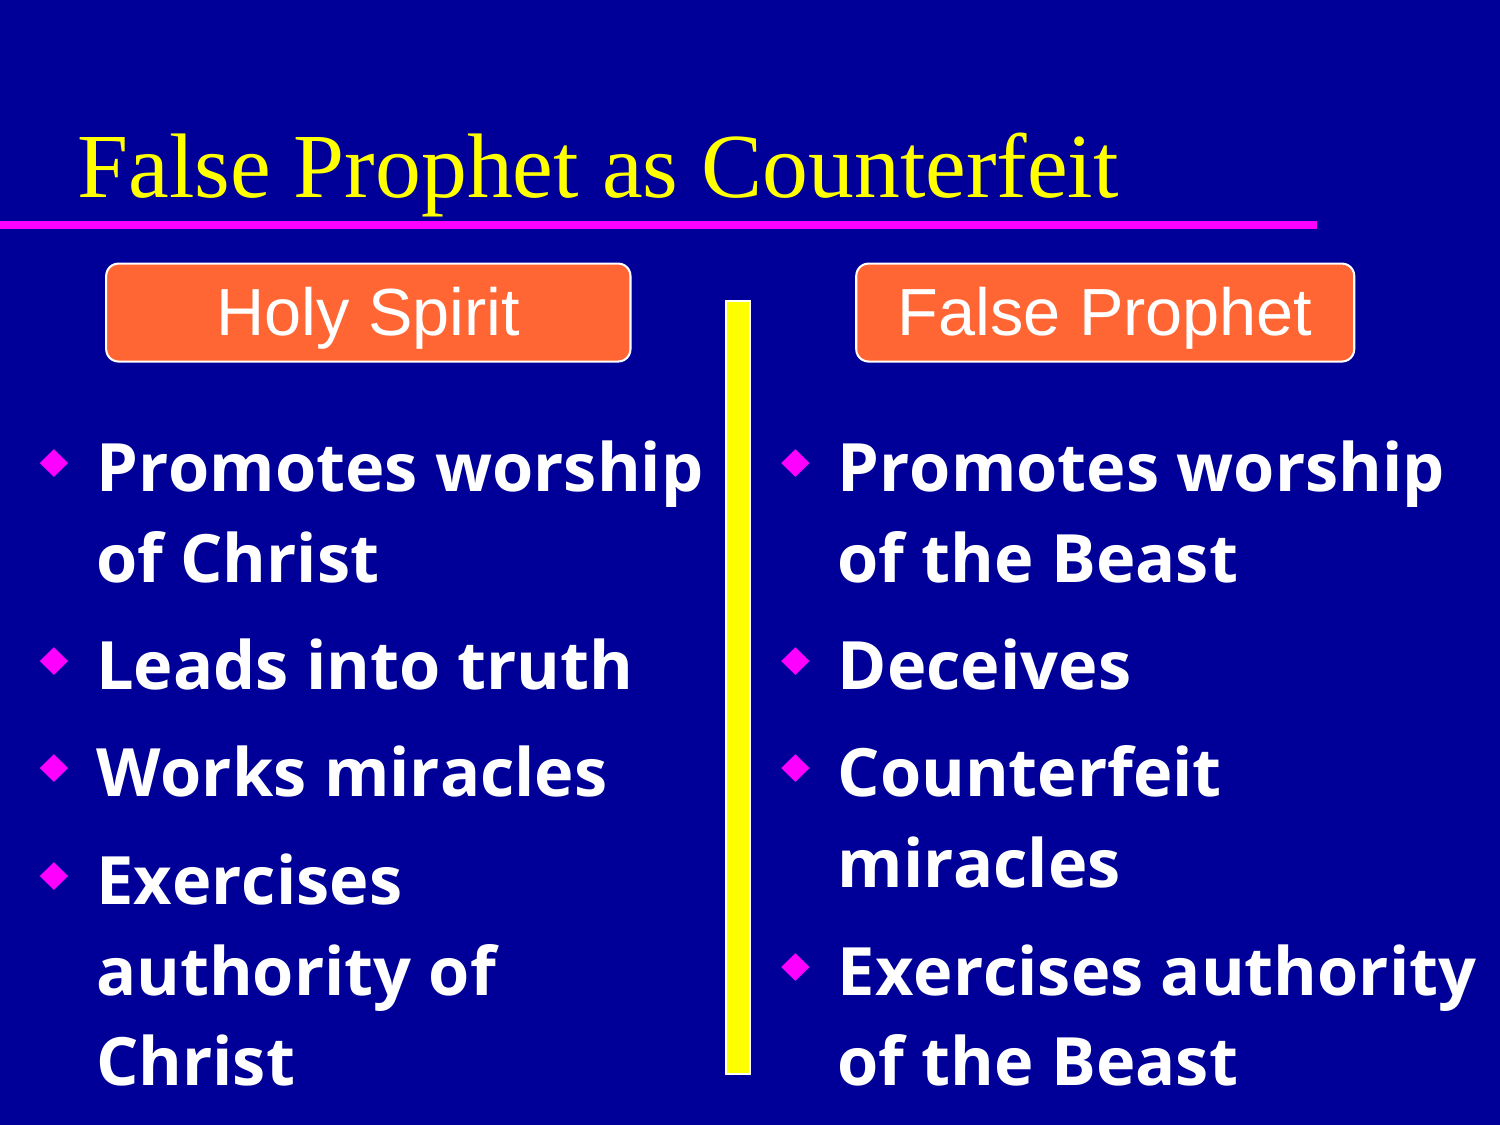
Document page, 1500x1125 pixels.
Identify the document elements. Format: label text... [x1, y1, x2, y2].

text_box Holy Spirit [106, 263, 631, 362]
list Promotes worship of the Beast Deceives Counterfeit miracles Exercises authority of the Beast [766, 412, 1500, 951]
text_box [726, 301, 751, 1074]
title False Prophet as Counterfeit [62, 43, 1500, 225]
text_box False Prophet [856, 263, 1355, 362]
list Promotes worship of Christ Leads into truth Works miracles Exercises authority of Christ [24, 412, 726, 951]
